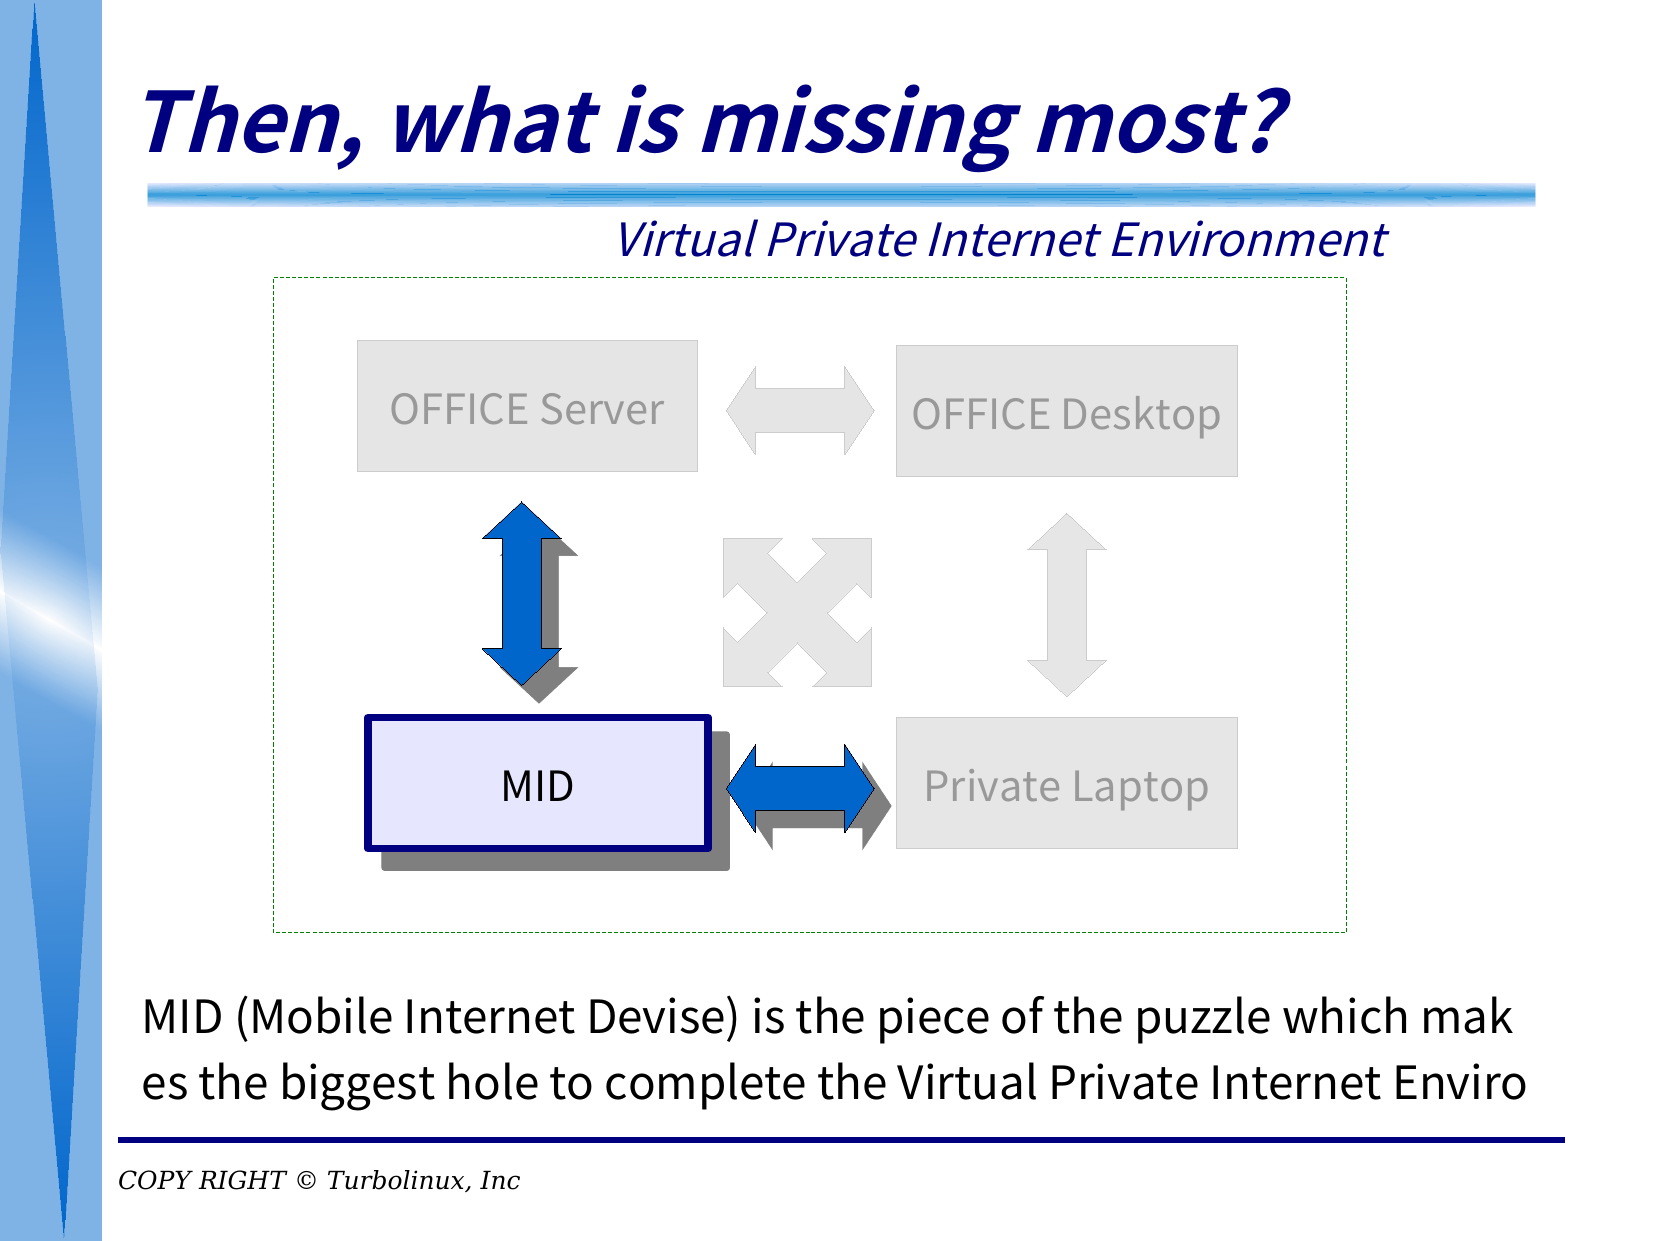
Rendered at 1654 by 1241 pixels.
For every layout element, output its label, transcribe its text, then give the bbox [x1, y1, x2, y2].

text_box MID [367, 717, 709, 849]
text_box Virtual Private Internet Environment [679, 206, 1329, 266]
text_box Private Laptop [896, 717, 1238, 849]
text_box OFFICE Server [357, 340, 698, 472]
text_box [726, 366, 875, 455]
text_box OFFICE Desktop [896, 345, 1238, 477]
text_box [482, 501, 562, 686]
text_box [726, 744, 875, 833]
text_box [1027, 513, 1107, 697]
text_box MID (Mobile Internet Devise) is the piece of the puzzle which makes the biggest hole to complete the Virtual Private Internet Environment [141, 980, 1536, 1140]
title Then, what is missing most? [129, 70, 1519, 163]
text_box [723, 538, 872, 687]
